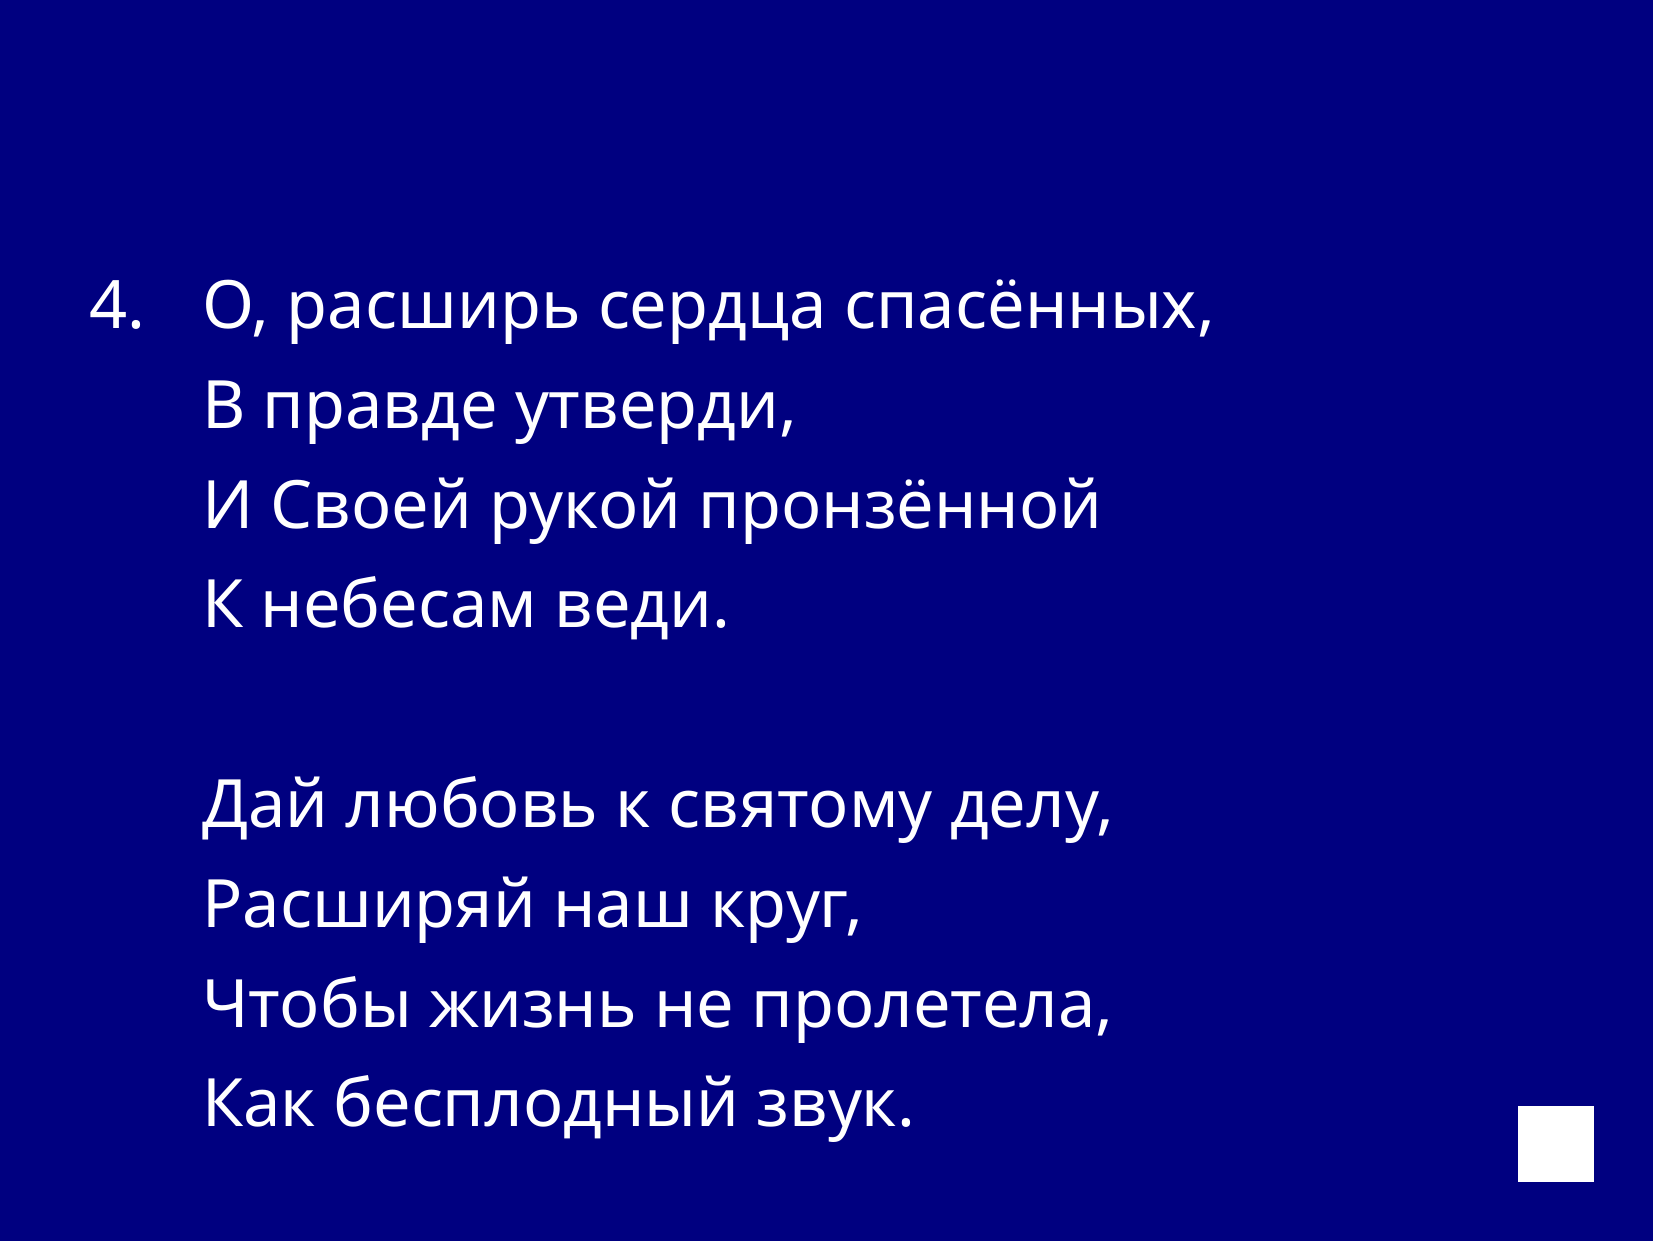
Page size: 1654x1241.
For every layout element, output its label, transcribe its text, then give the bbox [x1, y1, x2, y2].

text_box [1518, 1106, 1594, 1182]
text_box 4. О, расширь сердца спасённых, В правде утверди, И Своей рукой пронзённой К небесам веди. Дай любовь к святому делу, Расширяй наш круг, Чтобы жизнь не пролетела, Как бесплодный звук. [75, 150, 1576, 1163]
